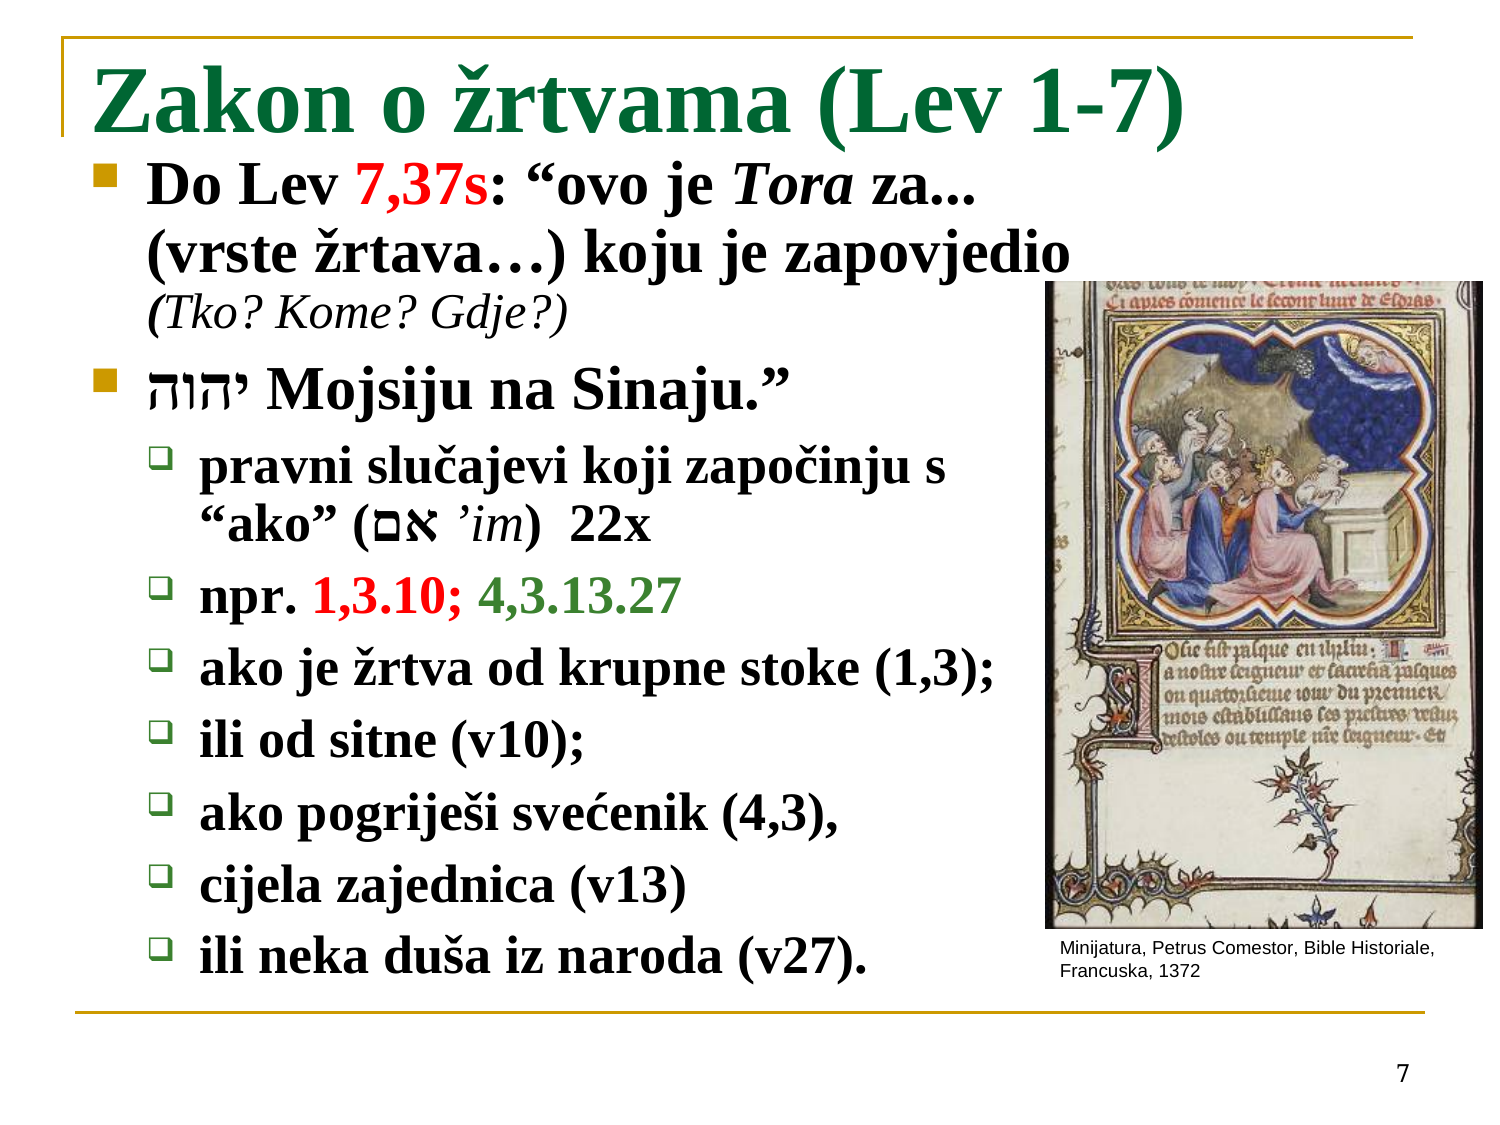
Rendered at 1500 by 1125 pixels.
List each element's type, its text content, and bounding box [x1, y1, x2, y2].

title Zakon o žrtvama (Lev 1-7) [75, 28, 1426, 216]
text_box <number> [1074, 1024, 1426, 1100]
list Do Lev 7,37s: “ovo je Tora za... (vrste žrtava…) koju je zapovjedio (Tko? Kome? Gdje?) יהוה Mojsiju na Sinaju.” pravni slučajevi koji započinju s “ako” (אם ’im) 22x npr. 1,3.10; 4,3.13.27 ako je žrtva od krupne stoke (1,3); ili od sitne (v10); ako pogriješi svećenik (4,3), cijela zajednica (v13) ili neka duša iz naroda (v27). [74, 143, 1113, 1006]
text_box Minijatura, Petrus Comestor, Bible Historiale, Francuska, 1372 [1045, 928, 1483, 990]
picture [1045, 281, 1483, 928]
